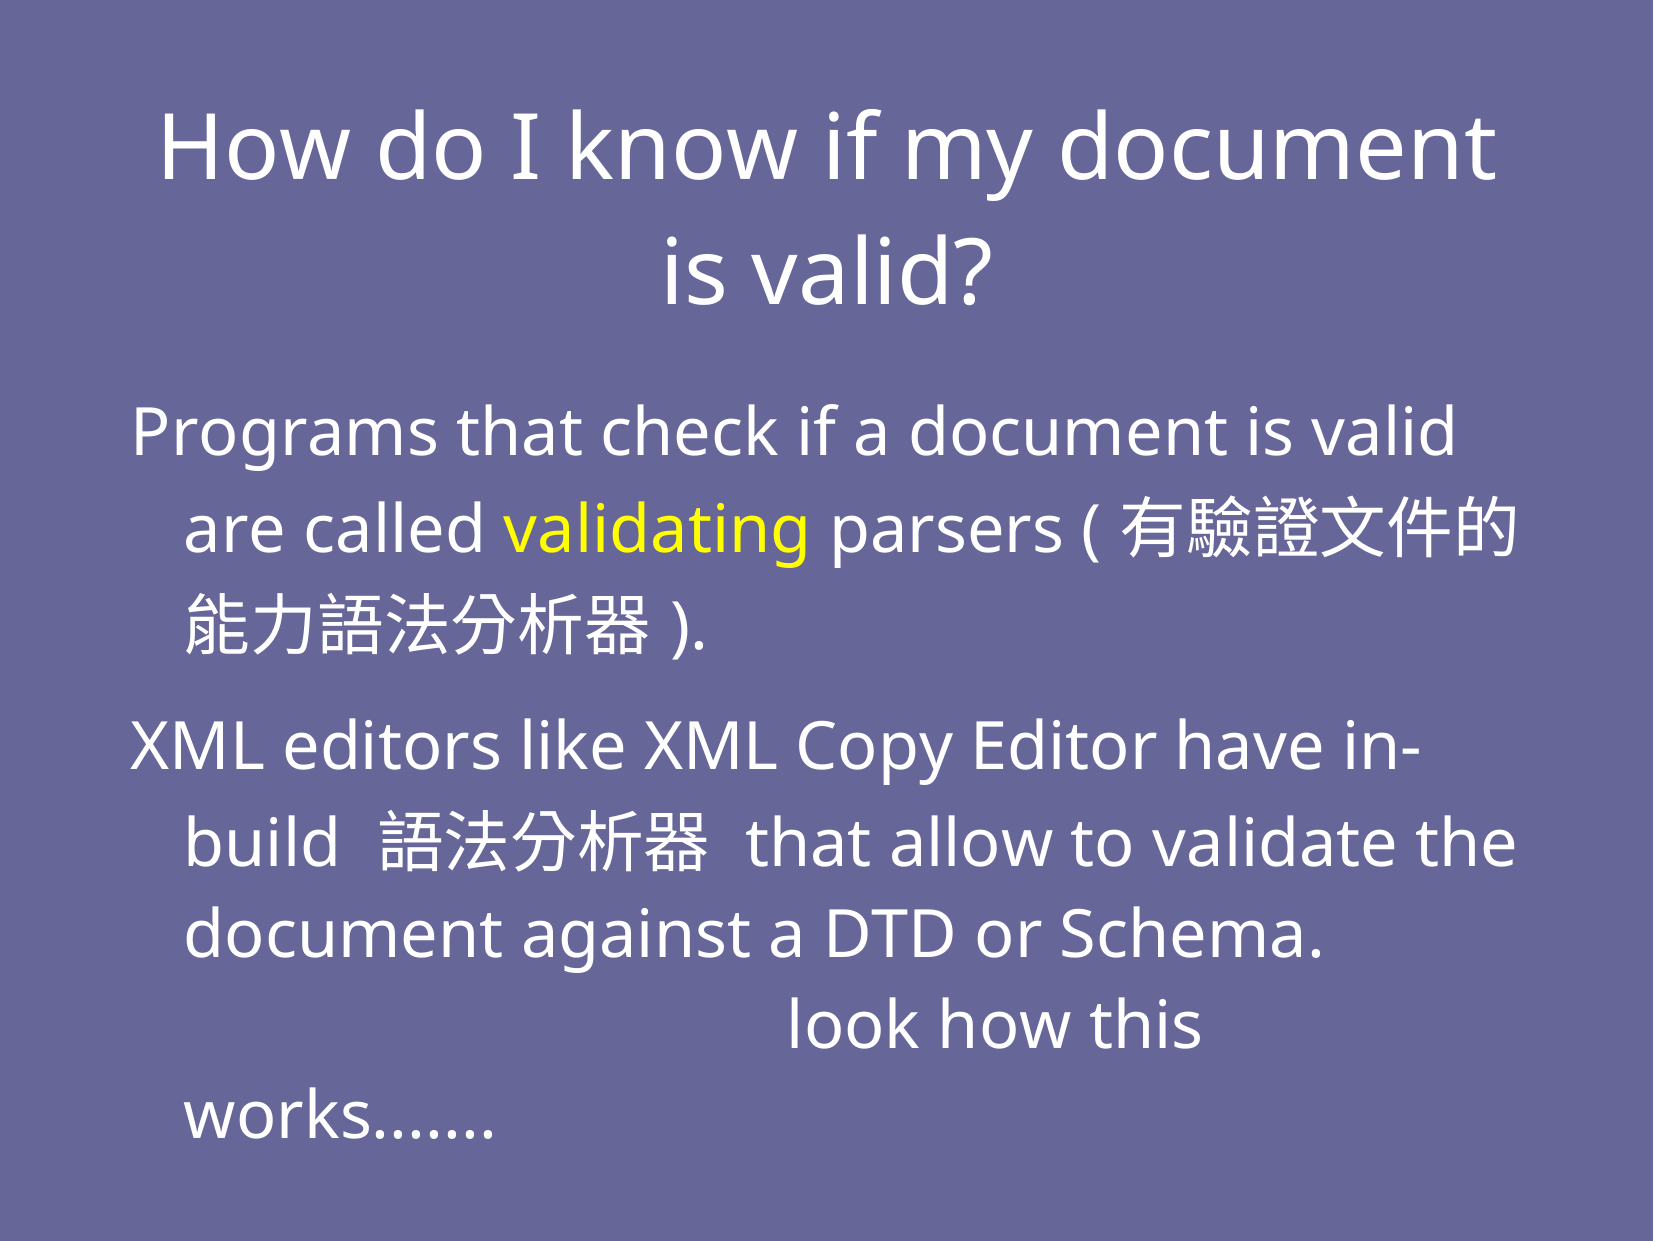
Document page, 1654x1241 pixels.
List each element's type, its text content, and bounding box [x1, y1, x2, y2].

list Programs that check if a document is valid are called validating parsers (有驗證文件的能力語法分析器). XML editors like XML Copy Editor have in-build 語法分析器 that allow to validate the document against a DTD or Schema. look how this works....... [113, 384, 1525, 1166]
title How do I know if my document is valid? [121, 83, 1534, 330]
